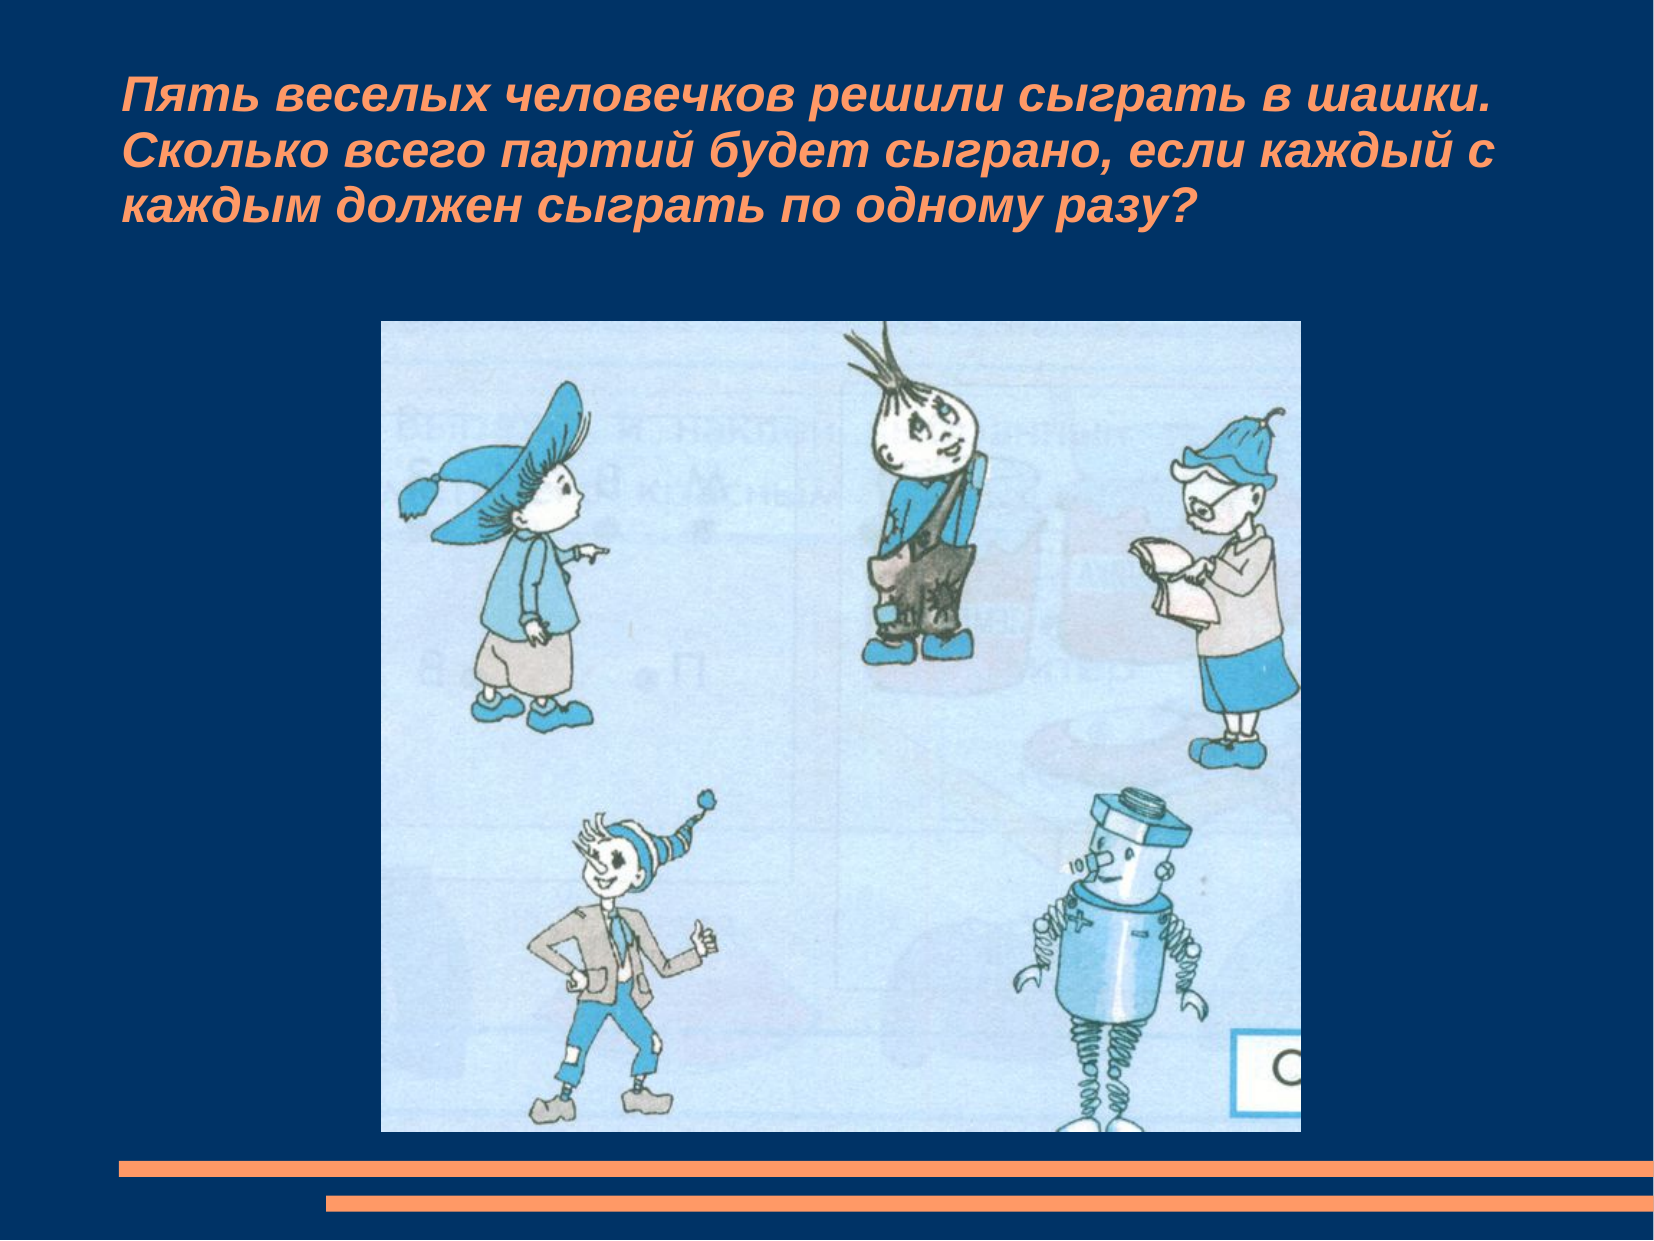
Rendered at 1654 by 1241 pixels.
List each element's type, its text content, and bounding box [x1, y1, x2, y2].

title Пять веселых человечков решили сыграть в шашки. Сколько всего партий будет сыграно, если каждый с каждым должен сыграть по одному разу? [121, 46, 1534, 254]
picture [381, 321, 1301, 1132]
